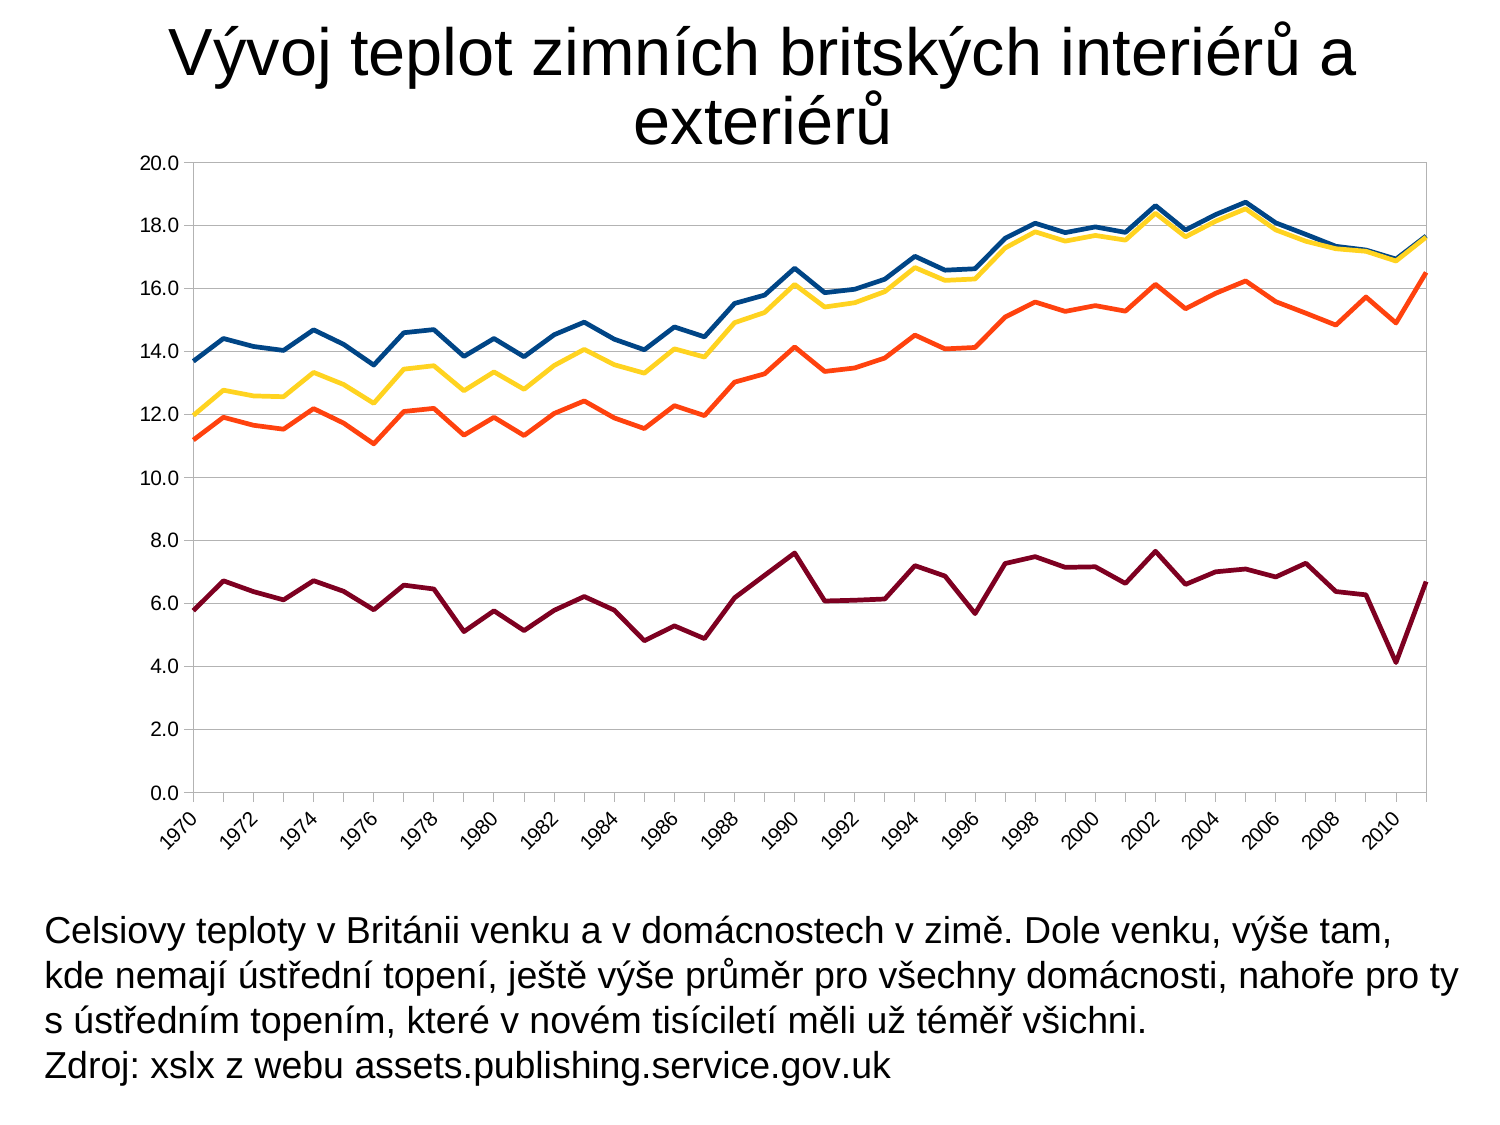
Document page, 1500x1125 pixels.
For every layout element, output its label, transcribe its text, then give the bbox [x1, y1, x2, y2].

text_box Celsiovy teploty v Británii venku a v domácnostech v zimě. Dole venku, výše tam, kde nemají ústřední topení, ještě výše průměr pro všechny domácnosti, nahoře pro ty s ústředním topením, které v novém tisíciletí měli už téměř všichni. Zdroj: xslx z webu assets.publishing.service.gov.uk [29, 899, 1477, 1094]
chart [88, 147, 1454, 916]
title Vývoj teplot zimních britských interiérů a exteriérů [88, 0, 1439, 147]
